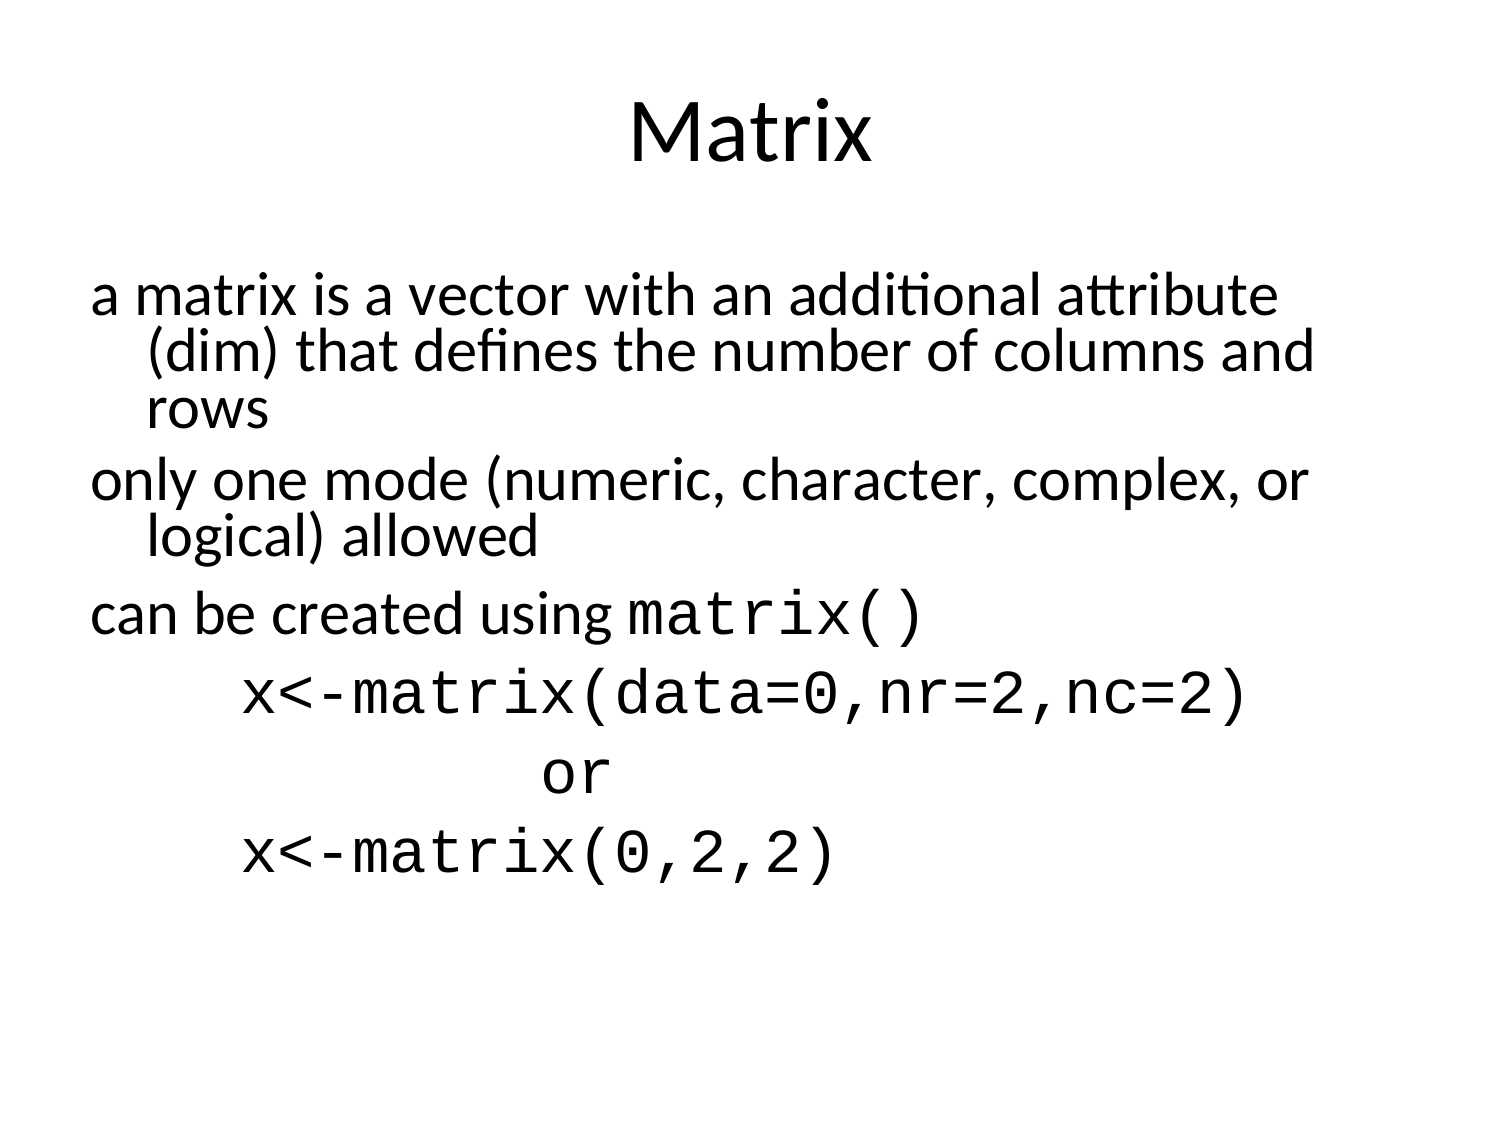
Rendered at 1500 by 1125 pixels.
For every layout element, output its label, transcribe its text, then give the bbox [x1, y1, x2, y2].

title Matrix [75, 45, 1426, 233]
list a matrix is a vector with an additional attribute (dim) that defines the number of columns and rows only one mode (numeric, character, complex, or logical) allowed can be created using matrix() x<-matrix(data=0,nr=2,nc=2) or x<-matrix(0,2,2) [75, 262, 1426, 1006]
